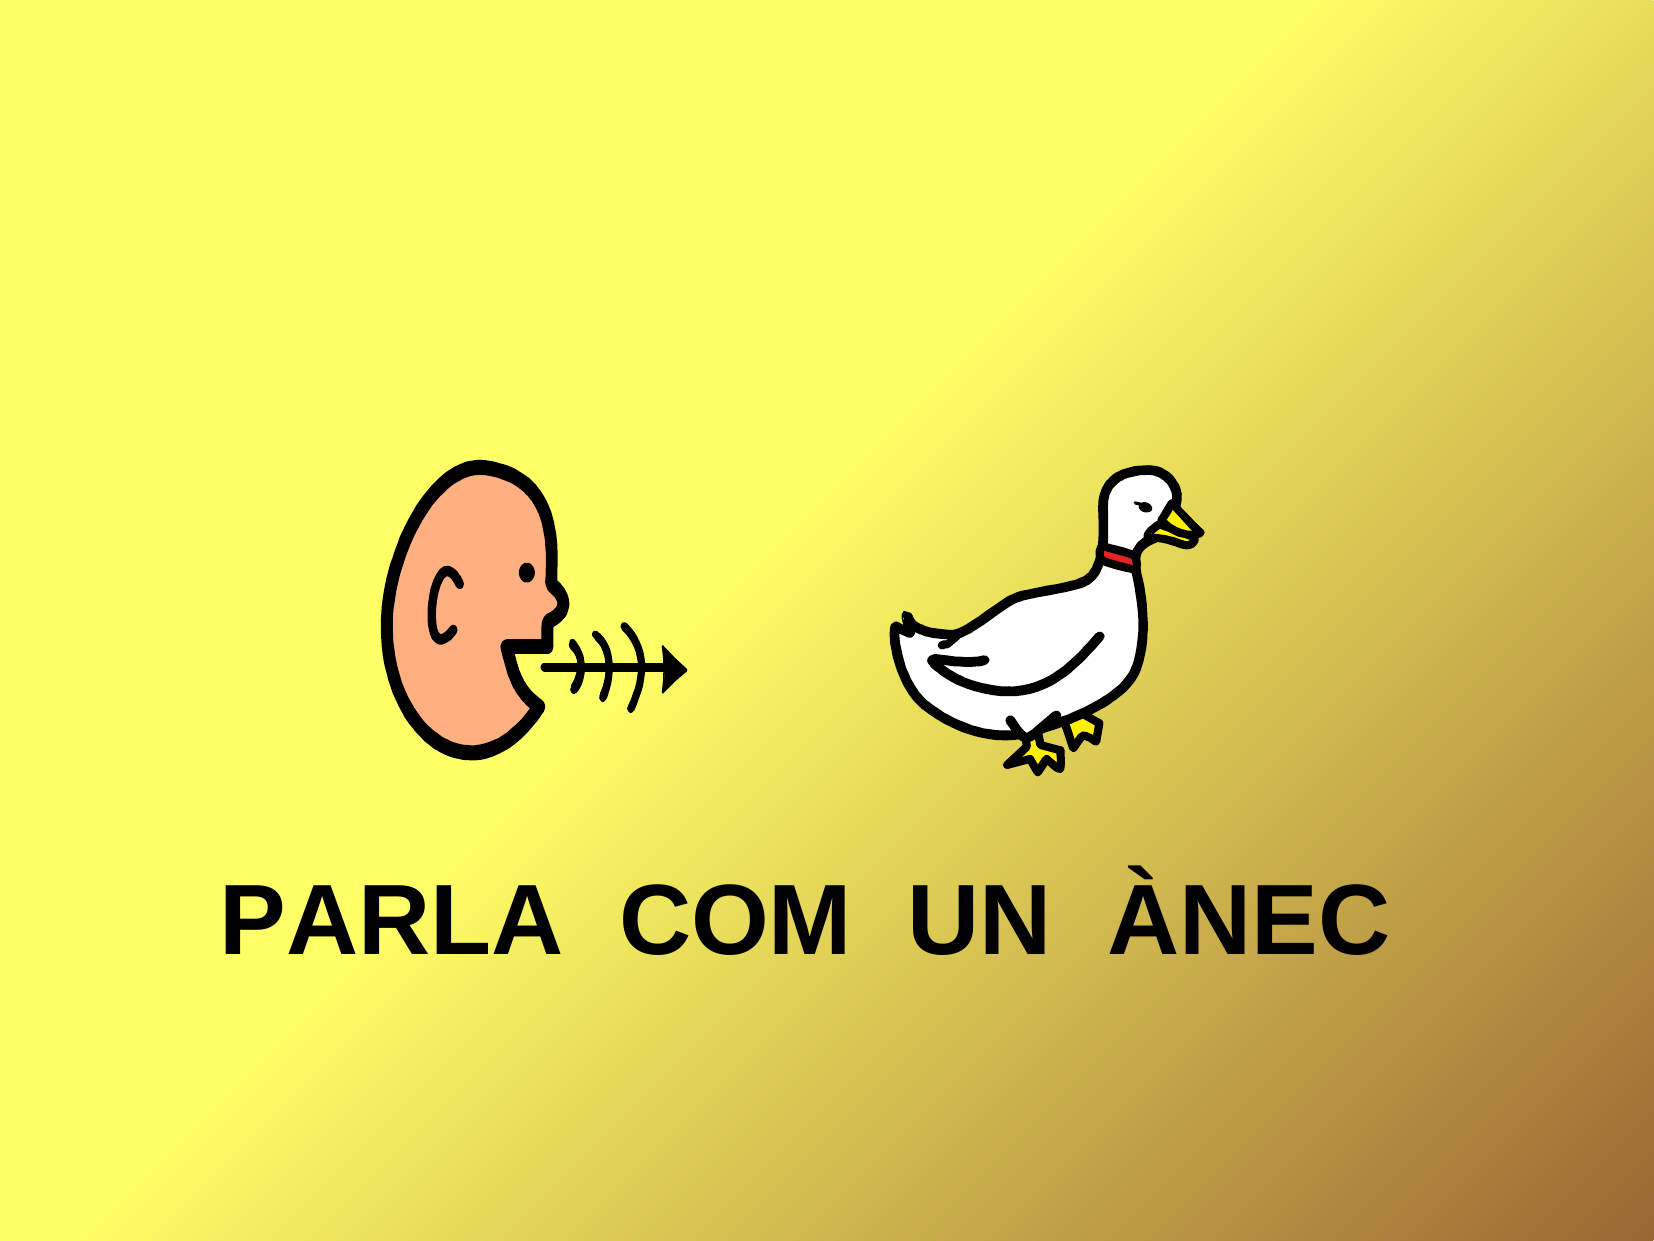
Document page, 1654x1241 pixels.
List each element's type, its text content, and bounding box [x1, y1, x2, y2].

picture [354, 427, 697, 798]
text_box PARLA COM UN ÀNEC [177, 856, 1654, 1033]
picture [826, 413, 1288, 811]
